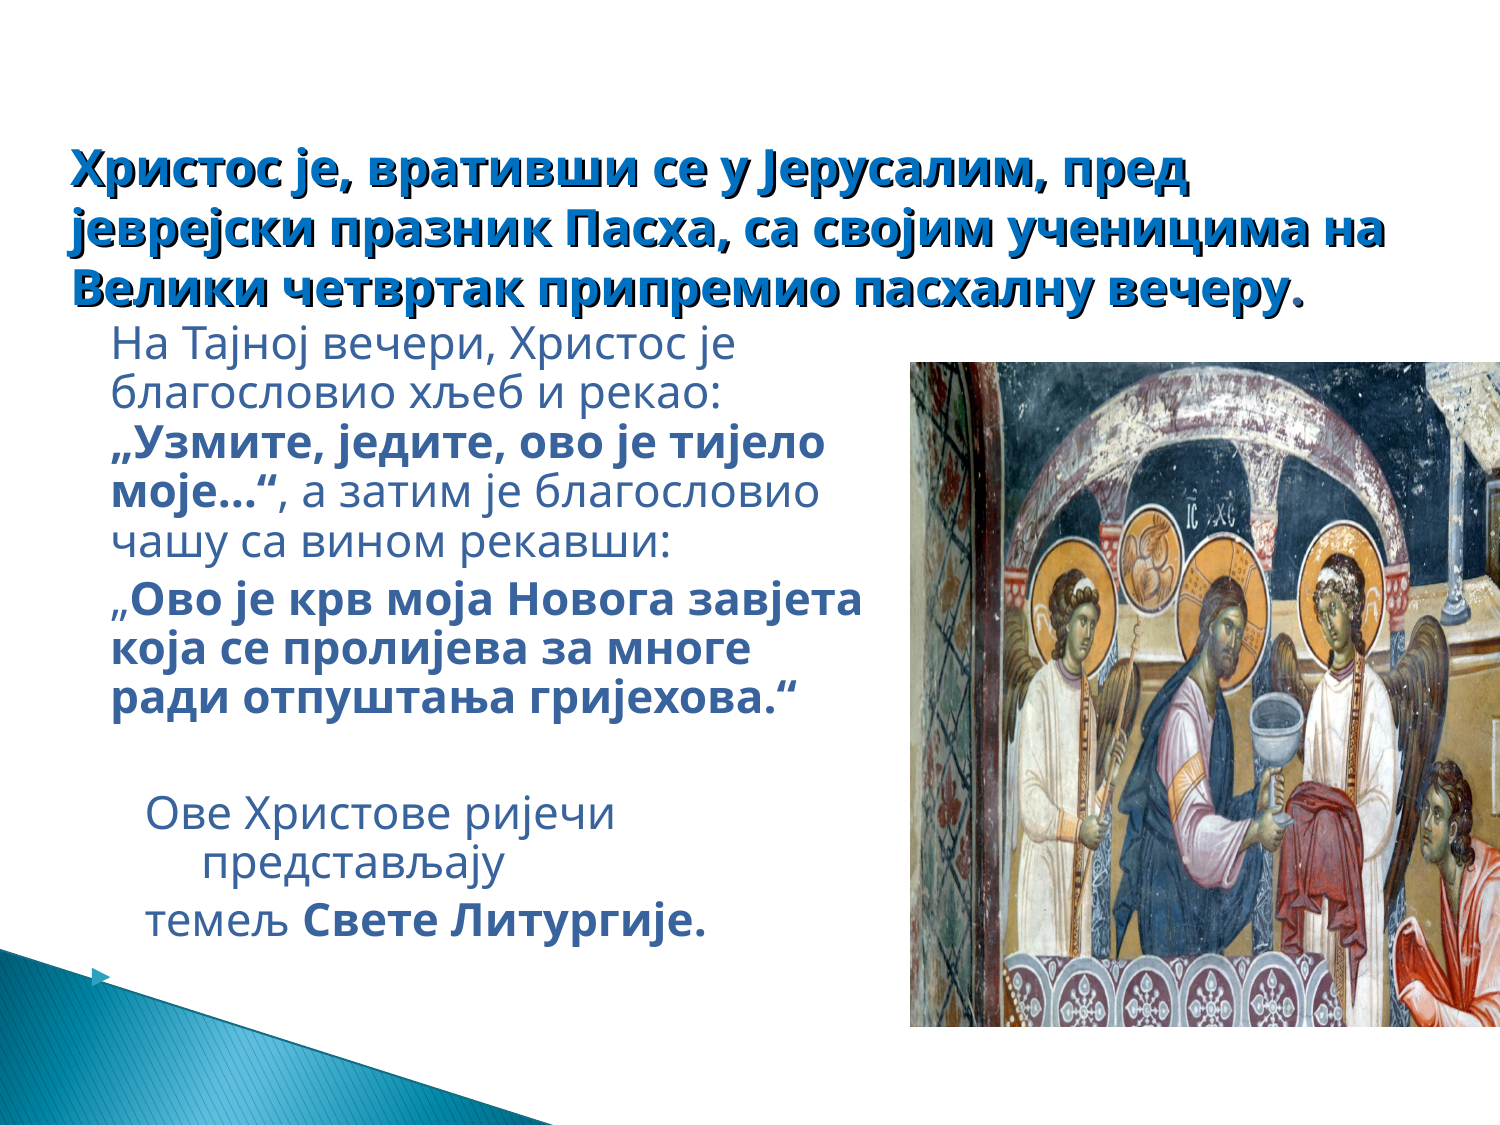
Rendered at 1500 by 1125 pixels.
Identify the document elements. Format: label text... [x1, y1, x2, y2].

picture [910, 362, 1500, 1027]
title Христос је, вративши се у Јерусалим, пред јеврејски празник Пасха, са својим ученицима на Велики четвртак припремио пасхалну вечеру. [37, 37, 1459, 250]
list На Тајној вечери, Христос је благословио хљеб и рекао: „Узмите, једите, ово је тијело моје…“, а затим је благословио чашу са вином рекавши: „Ово је крв моја Новога завјета која се пролијева за многе ради отпуштања гријехова.“ Ове Христове ријечи представљају темељ Свете Литургије. [37, 312, 888, 986]
